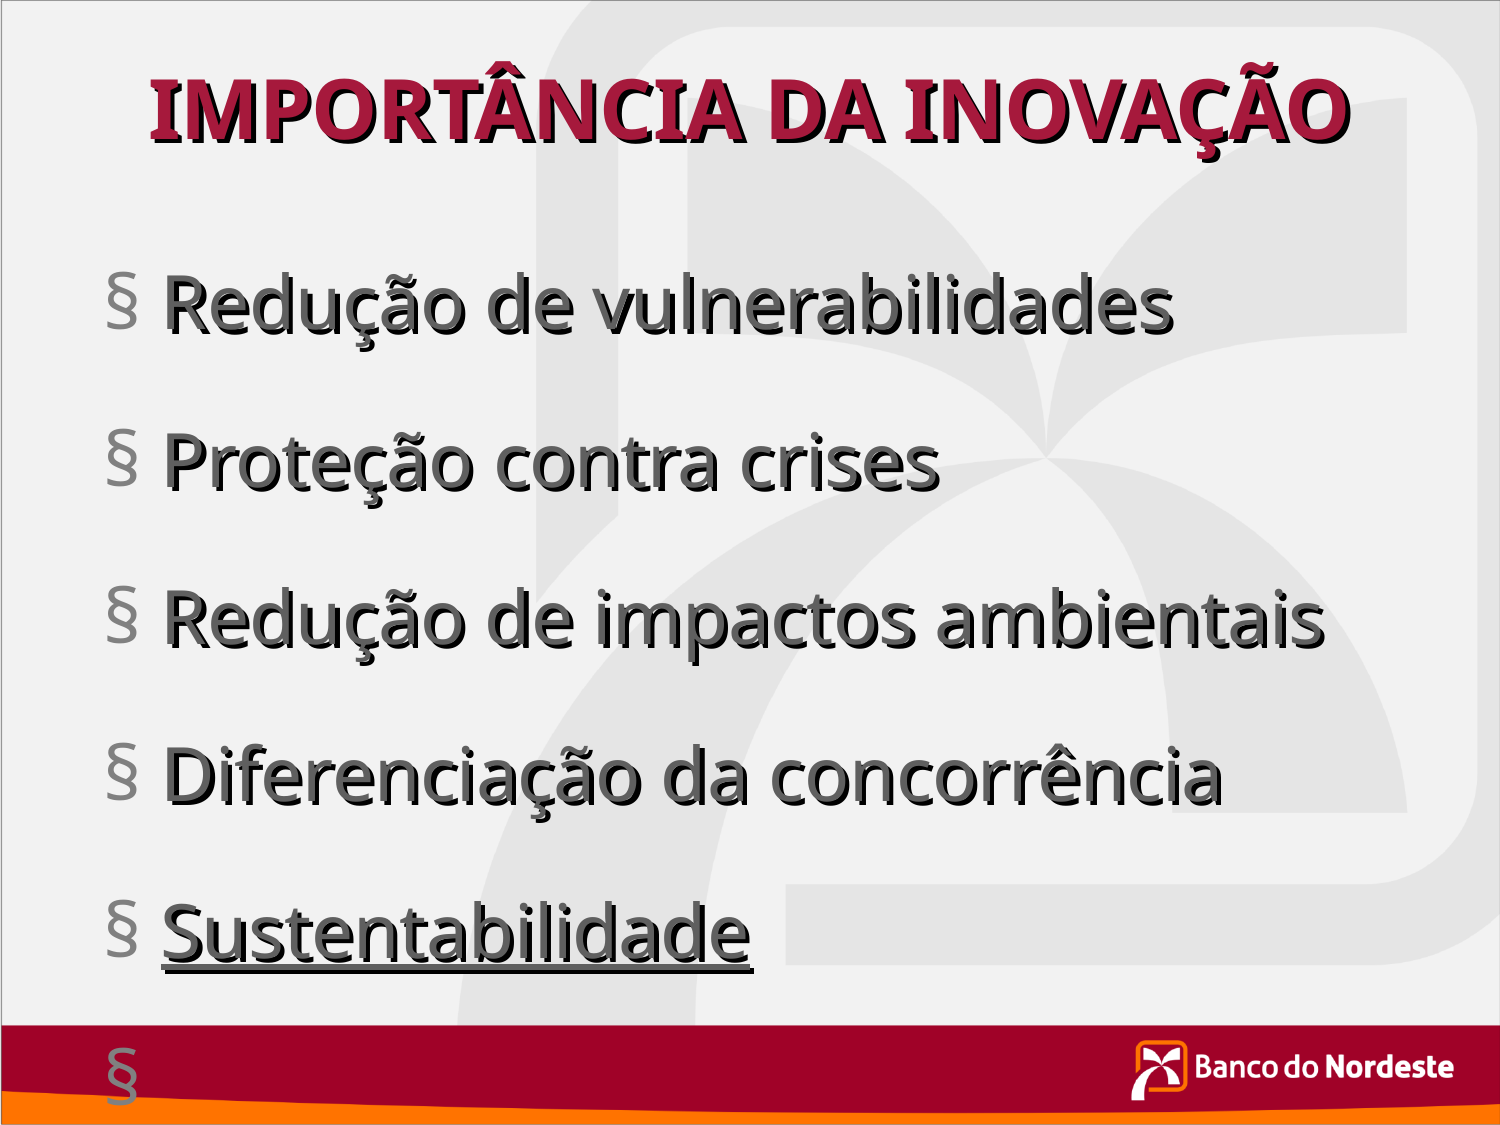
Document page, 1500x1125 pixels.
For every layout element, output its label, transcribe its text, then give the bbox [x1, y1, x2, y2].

text_box IMPORTÂNCIA DA INOVAÇÃO [0, 75, 1500, 161]
text_box Redução de vulnerabilidades Proteção contra crises Redução de impactos ambientais Diferenciação da concorrência Sustentabilidade [29, 184, 1471, 1125]
